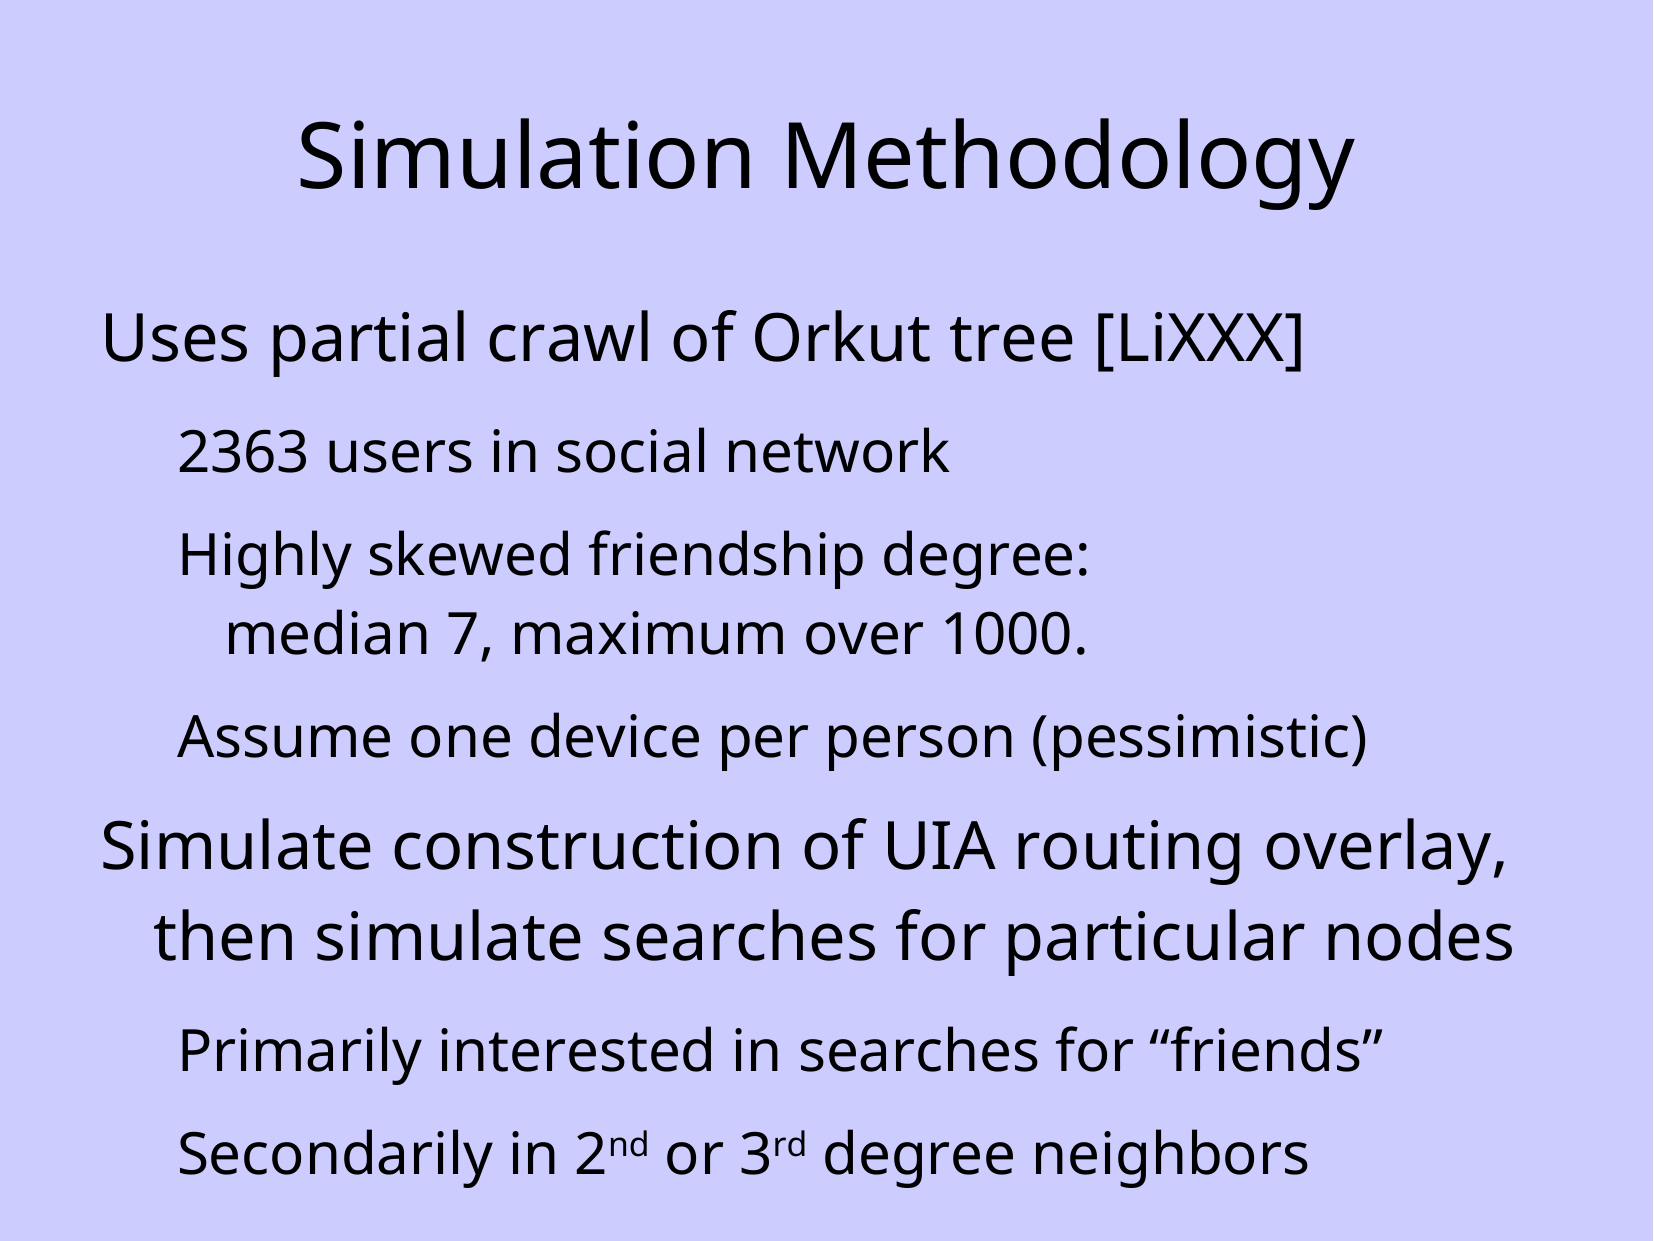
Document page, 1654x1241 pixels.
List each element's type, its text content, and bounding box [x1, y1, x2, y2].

list Uses partial crawl of Orkut tree [LiXXX] 2363 users in social network Highly skewed friendship degree: median 7, maximum over 1000. Assume one device per person (pessimistic) Simulate construction of UIA routing overlay, then simulate searches for particular nodes Primarily interested in searches for “friends” Secondarily in 2nd or 3rd degree neighbors [82, 290, 1571, 1095]
title Simulation Methodology [82, 56, 1571, 250]
